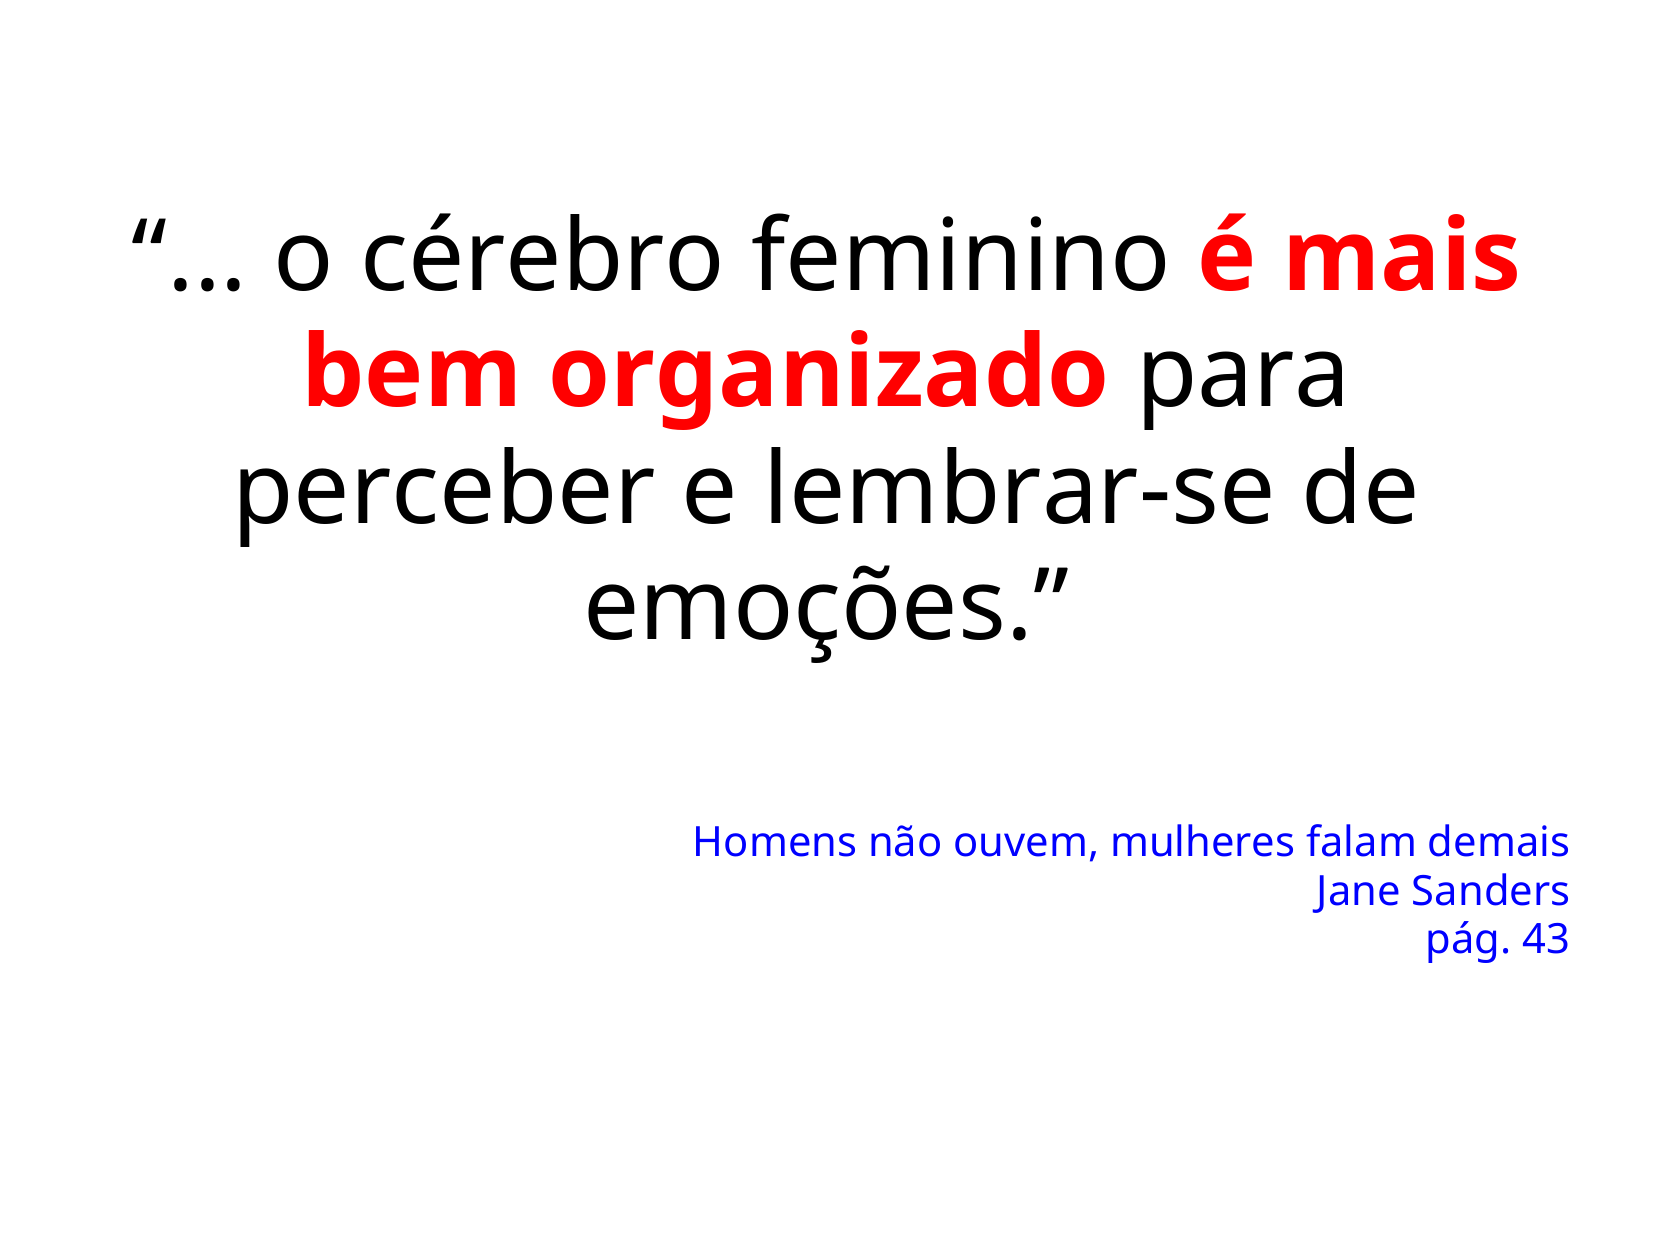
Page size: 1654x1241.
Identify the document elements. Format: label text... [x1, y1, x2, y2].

text_box “... o cérebro feminino é mais bem organizado para perceber e lembrar-se de emoções.” Homens não ouvem, mulheres falam demais Jane Sanders pág. 43 [82, 56, 1571, 1102]
